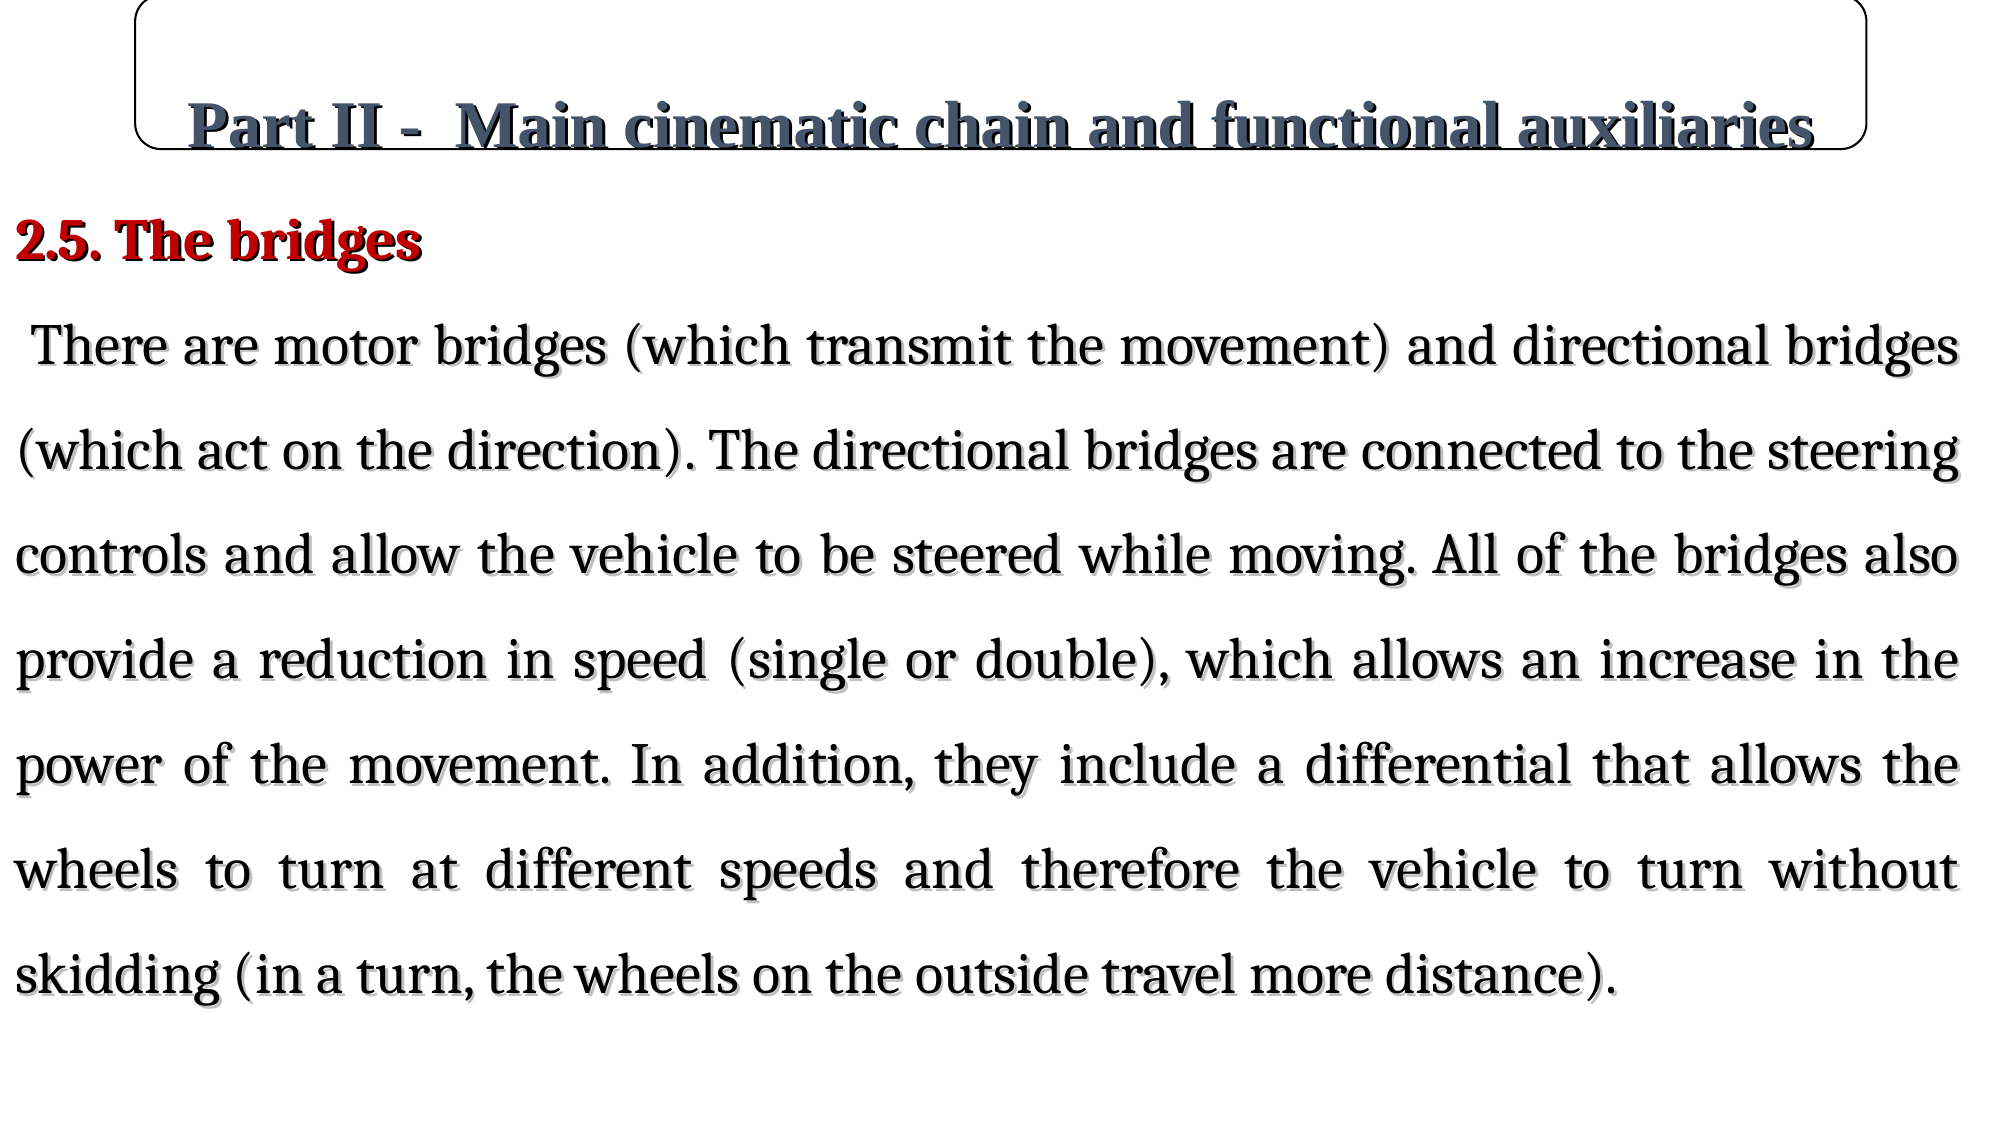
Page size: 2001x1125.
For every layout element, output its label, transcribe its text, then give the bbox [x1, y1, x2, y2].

text_box Part II - Main cinematic chain and functional auxiliaries [135, 0, 1867, 150]
text_box 2.5. The bridges There are motor bridges (which transmit the movement) and directional bridges (which act on the direction). The directional bridges are connected to the steering controls and allow the vehicle to be steered while moving. All of the bridges also provide a reduction in speed (single or double), which allows an increase in the power of the movement. In addition, they include a differential that allows the wheels to turn at different speeds and therefore the vehicle to turn without skidding (in a turn, the wheels on the outside travel more distance). [0, 158, 2000, 1115]
